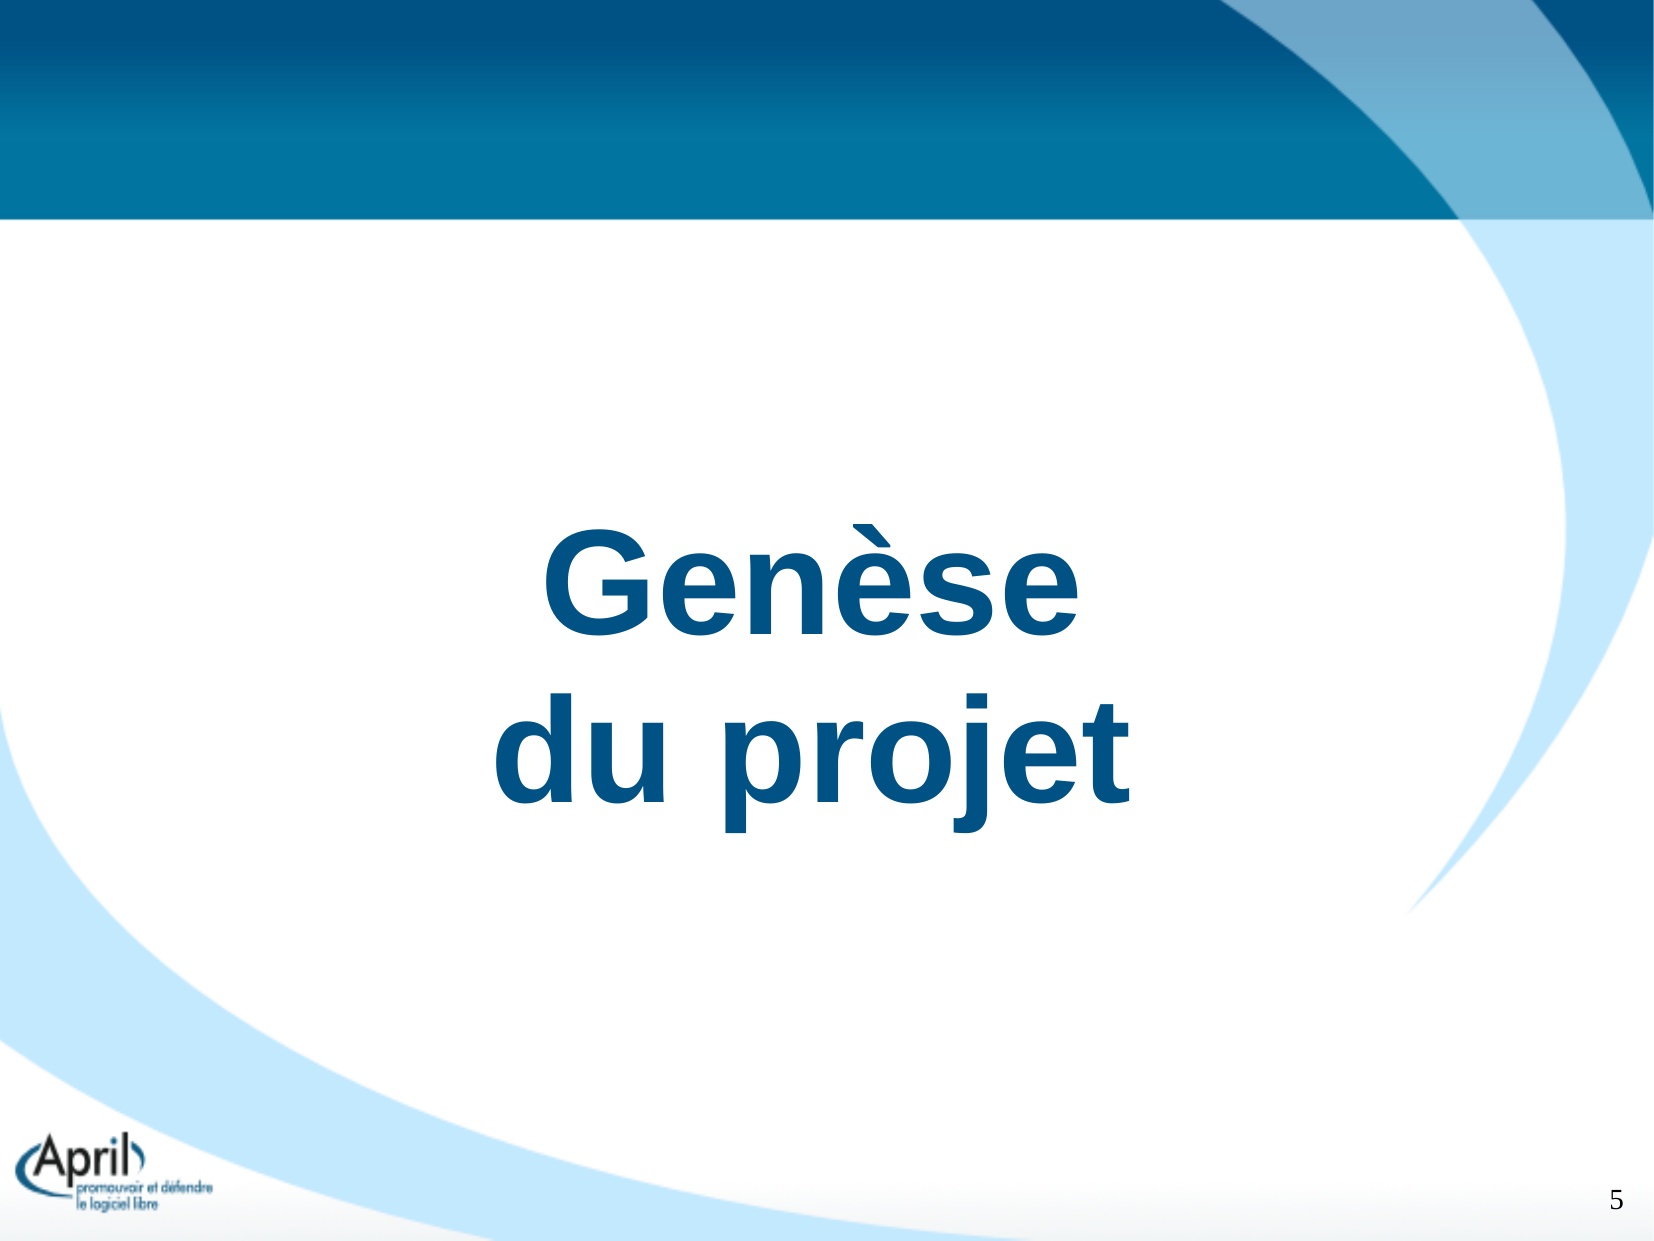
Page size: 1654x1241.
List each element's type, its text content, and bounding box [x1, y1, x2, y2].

list [82, 290, 1571, 1109]
text_box Genèse du projet [295, 417, 1329, 916]
picture [0, 0, 1654, 1241]
